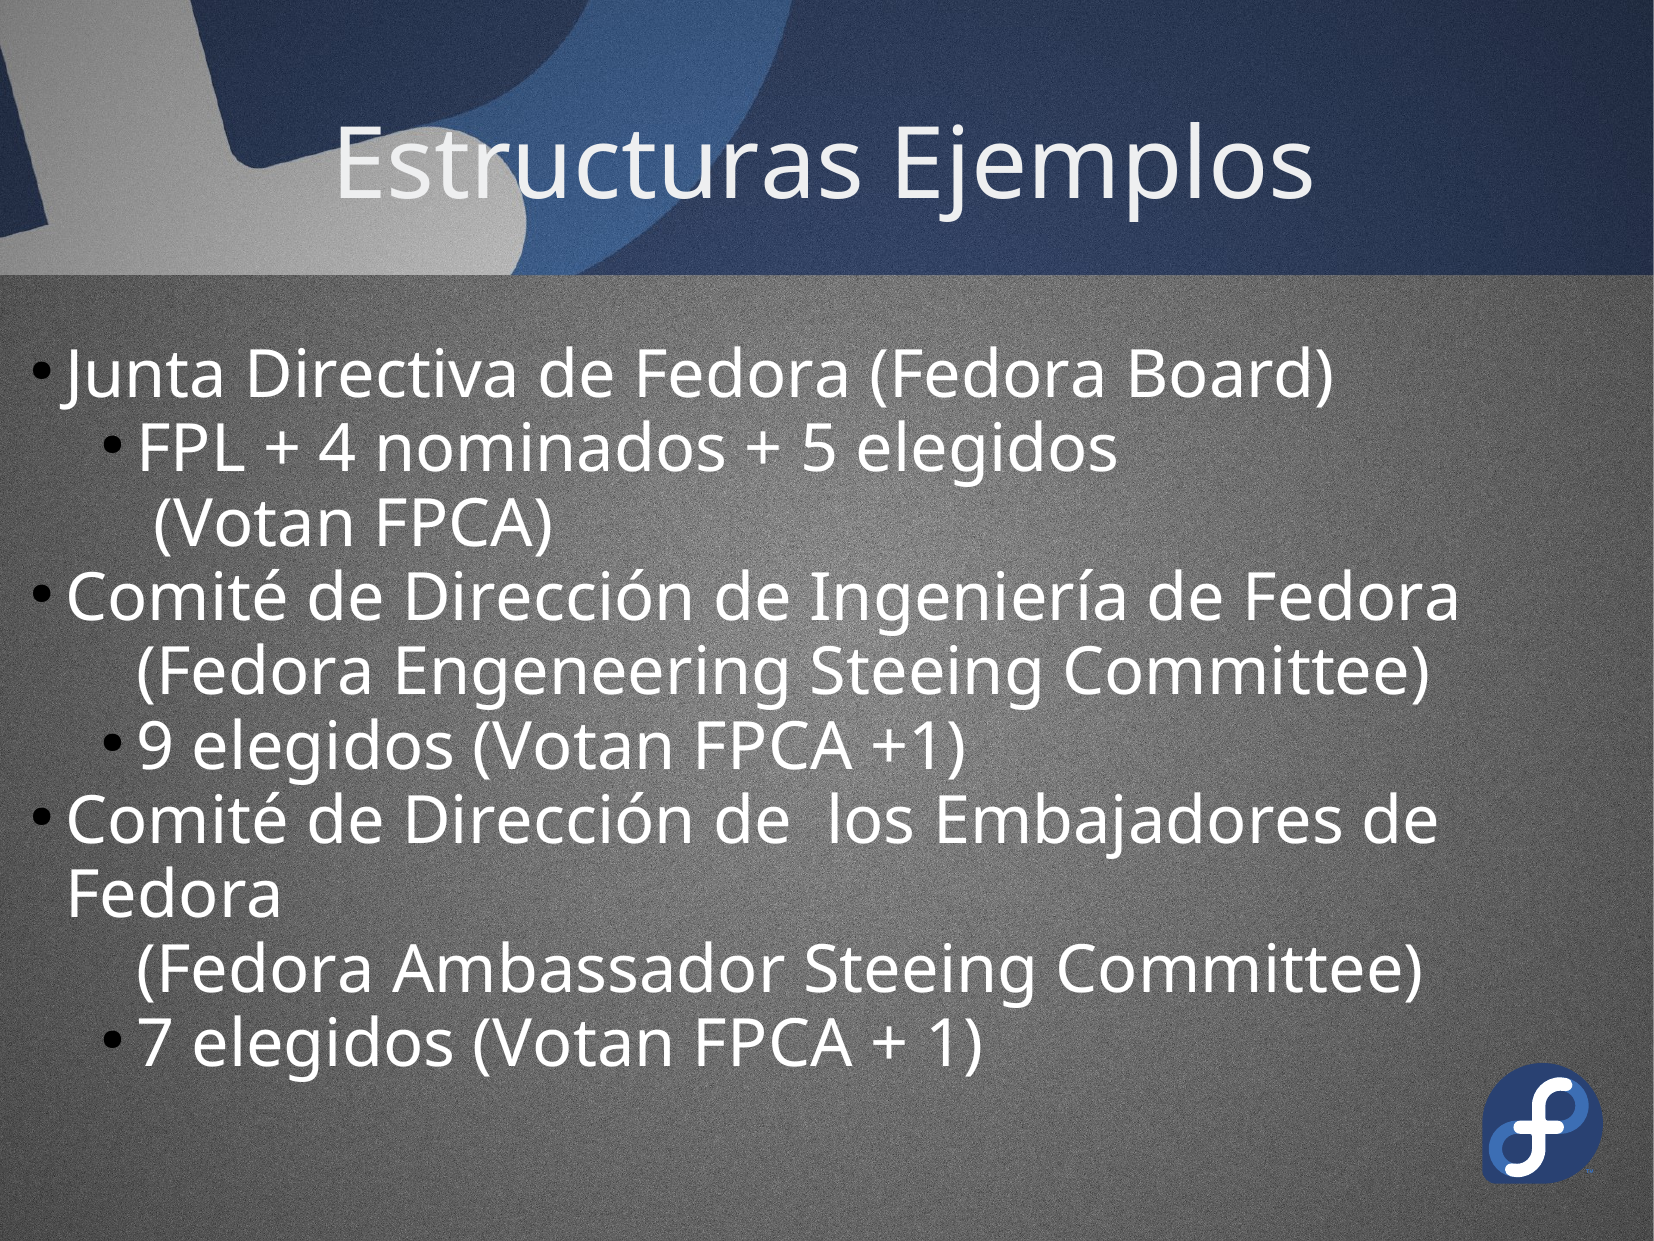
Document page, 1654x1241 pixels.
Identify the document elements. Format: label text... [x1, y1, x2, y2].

text_box Estructuras Ejemplos [86, 59, 1563, 266]
picture [0, 0, 1654, 1241]
text_box Junta Directiva de Fedora (Fedora Board) FPL + 4 nominados + 5 elegidos (Votan FPCA) Comité de Dirección de Ingeniería de Fedora (Fedora Engeneering Steeing Committee) 9 elegidos (Votan FPCA +1) Comité de Dirección de los Embajadores de Fedora (Fedora Ambassador Steeing Committee) 7 elegidos (Votan FPCA + 1) [15, 330, 1581, 1066]
